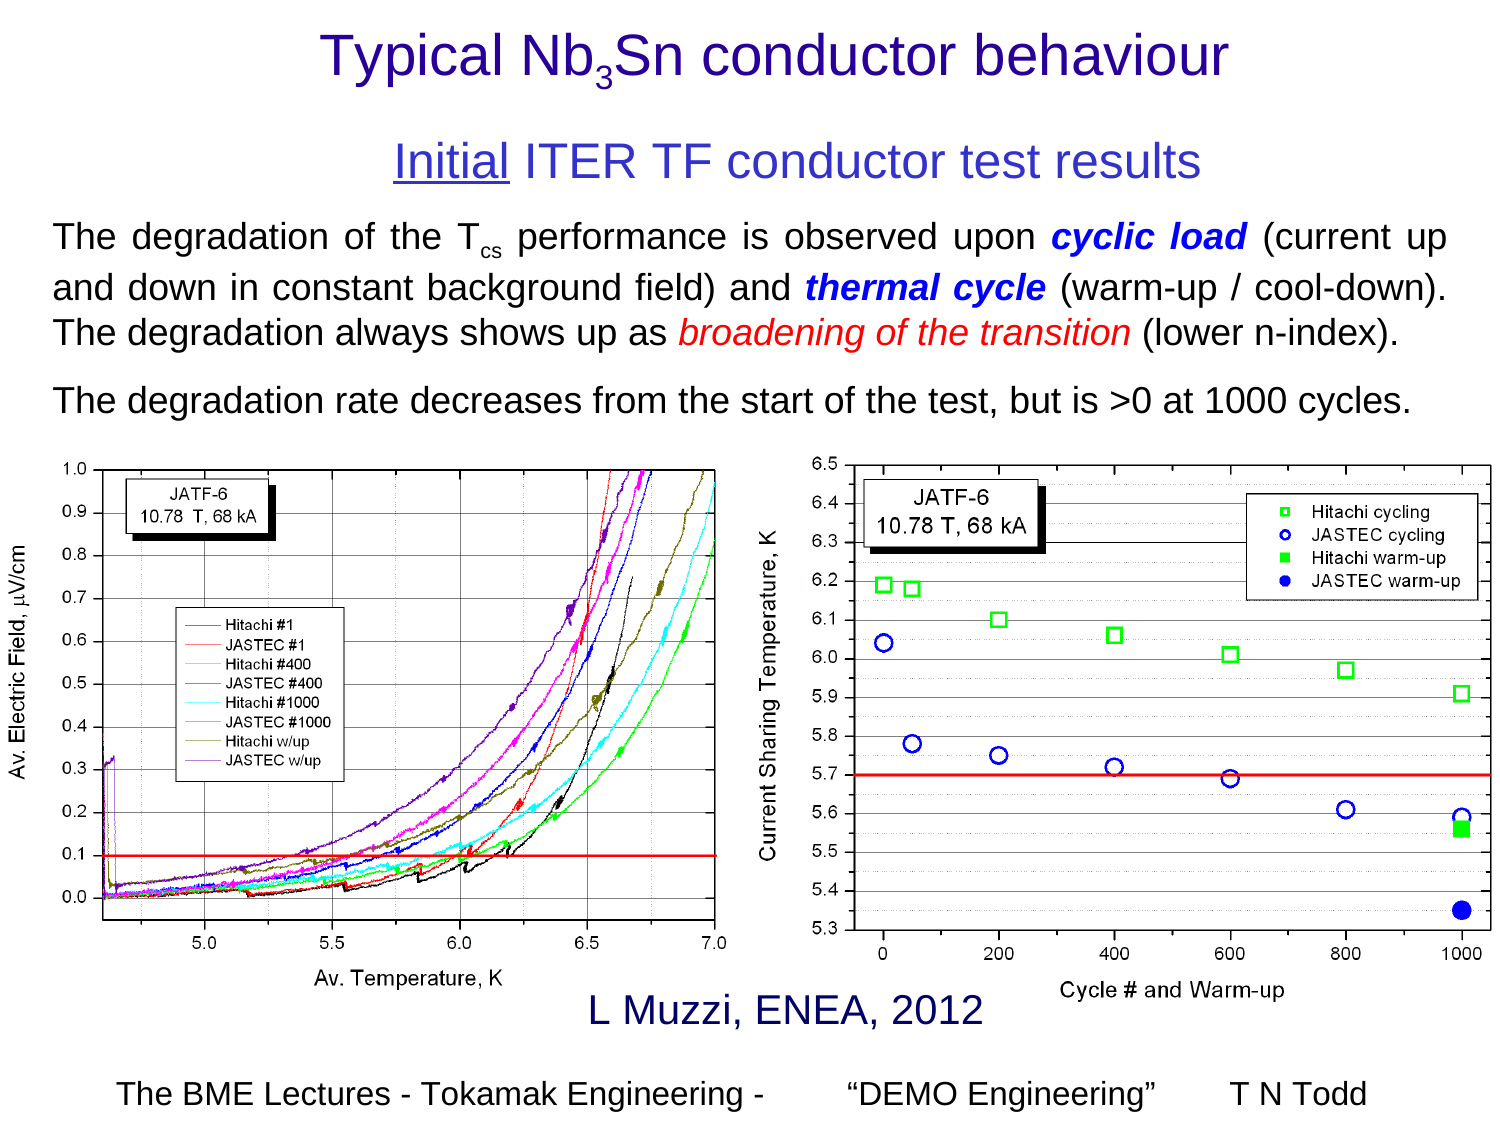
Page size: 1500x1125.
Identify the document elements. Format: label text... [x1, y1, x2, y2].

chart [751, 445, 1500, 1007]
chart [0, 452, 738, 996]
text_box L Muzzi, ENEA, 2012 [572, 975, 1000, 1041]
text_box Typical Nb3Sn conductor behaviour [171, 0, 1246, 116]
text_box Initial ITER TF conductor test results [301, 108, 1309, 204]
text_box The degradation of the Tcs performance is observed upon cyclic load (current up and down in constant background field) and thermal cycle (warm-up / cool-down). The degradation always shows up as broadening of the transition (lower n-index). The degradation rate decreases from the start of the test, but is >0 at 1000 cycles. [37, 204, 1463, 430]
